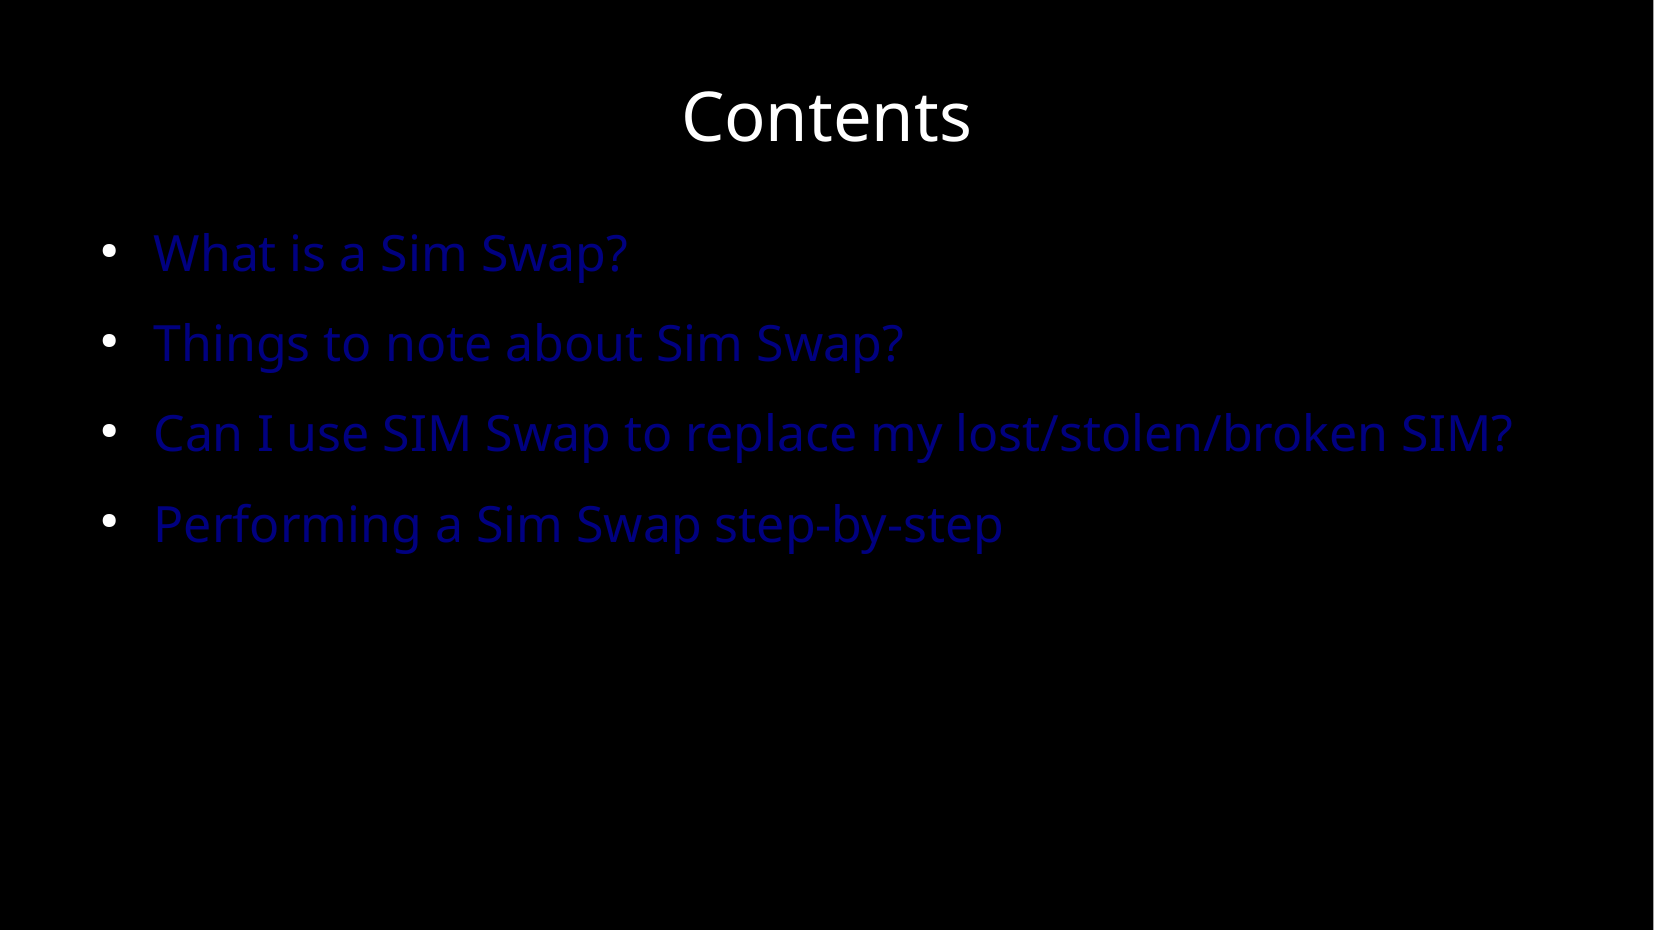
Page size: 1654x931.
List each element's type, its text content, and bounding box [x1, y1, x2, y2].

list What is a Sim Swap? Things to note about Sim Swap? Can I use SIM Swap to replace my lost/stolen/broken SIM? Performing a Sim Swap step-by-step [82, 217, 1571, 758]
title Contents [82, 37, 1571, 193]
